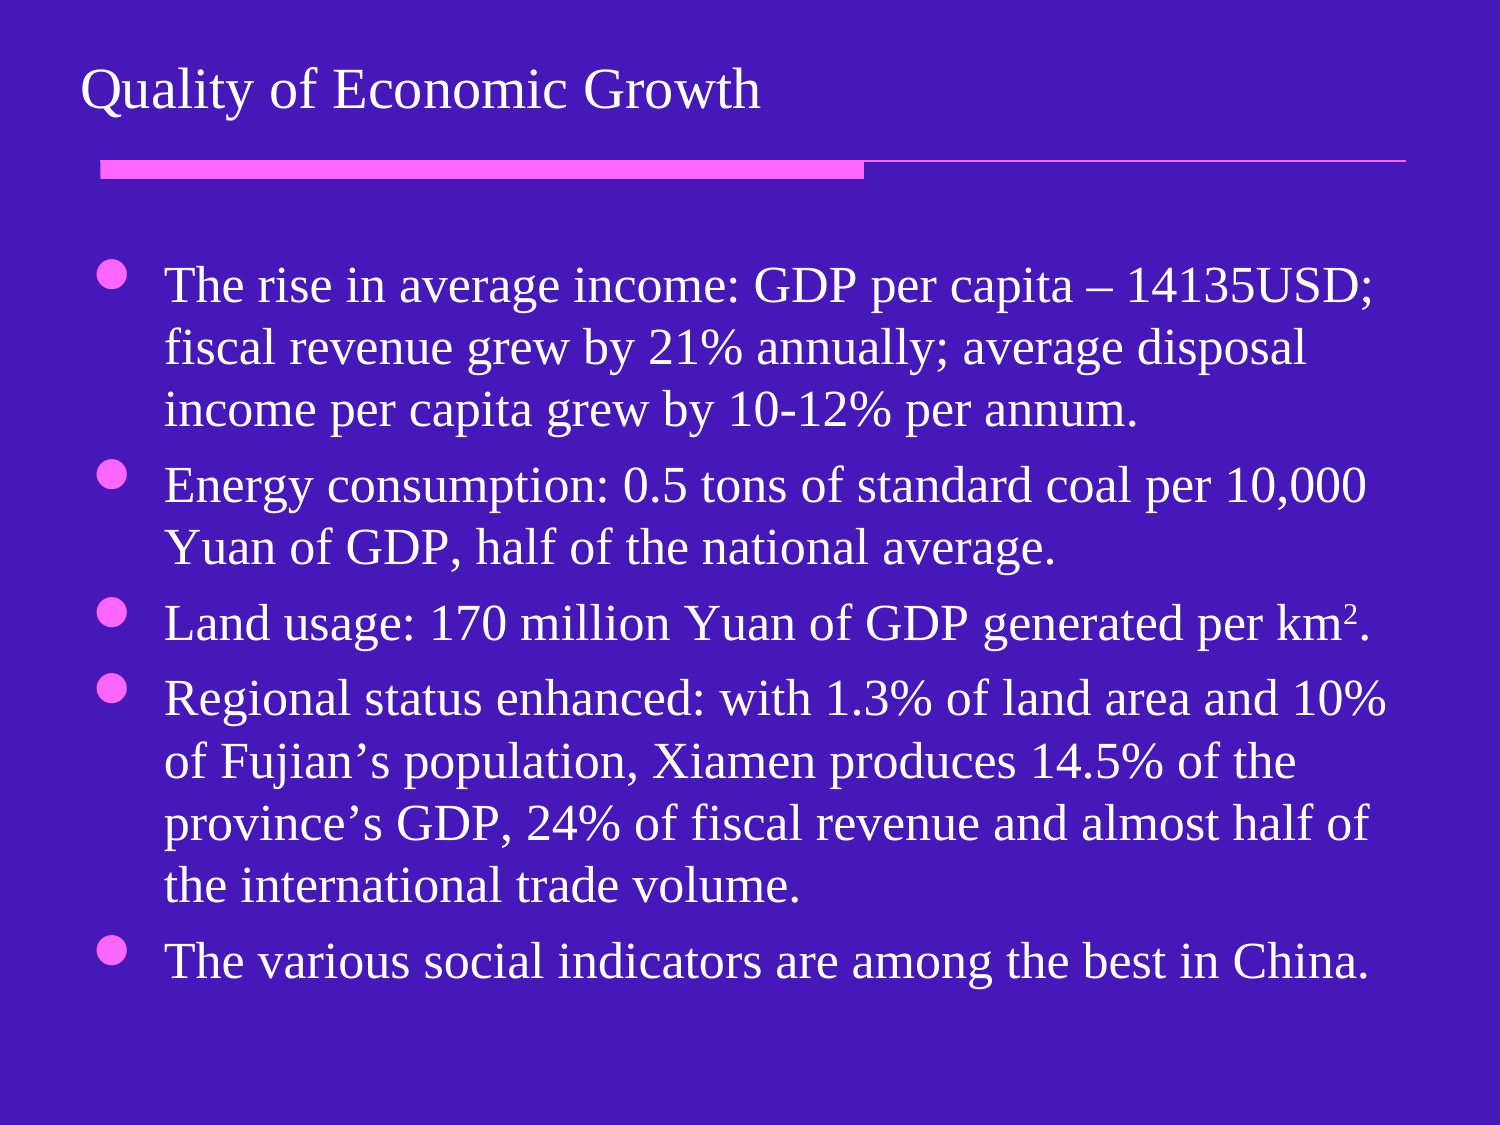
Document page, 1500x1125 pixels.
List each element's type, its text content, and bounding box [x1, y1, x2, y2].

text_box Quality of Economic Growth [64, 42, 1412, 161]
list The rise in average income: GDP per capita – 14135USD; fiscal revenue grew by 21% annually; average disposal income per capita grew by 10-12% per annum. Energy consumption: 0.5 tons of standard coal per 10,000 Yuan of GDP, half of the national average. Land usage: 170 million Yuan of GDP generated per km2. Regional status enhanced: with 1.3% of land area and 10% of Fujian’s population, Xiamen produces 14.5% of the province’s GDP, 24% of fiscal revenue and almost half of the international trade volume. The various social indicators are among the best in China. [0, 184, 1459, 1035]
